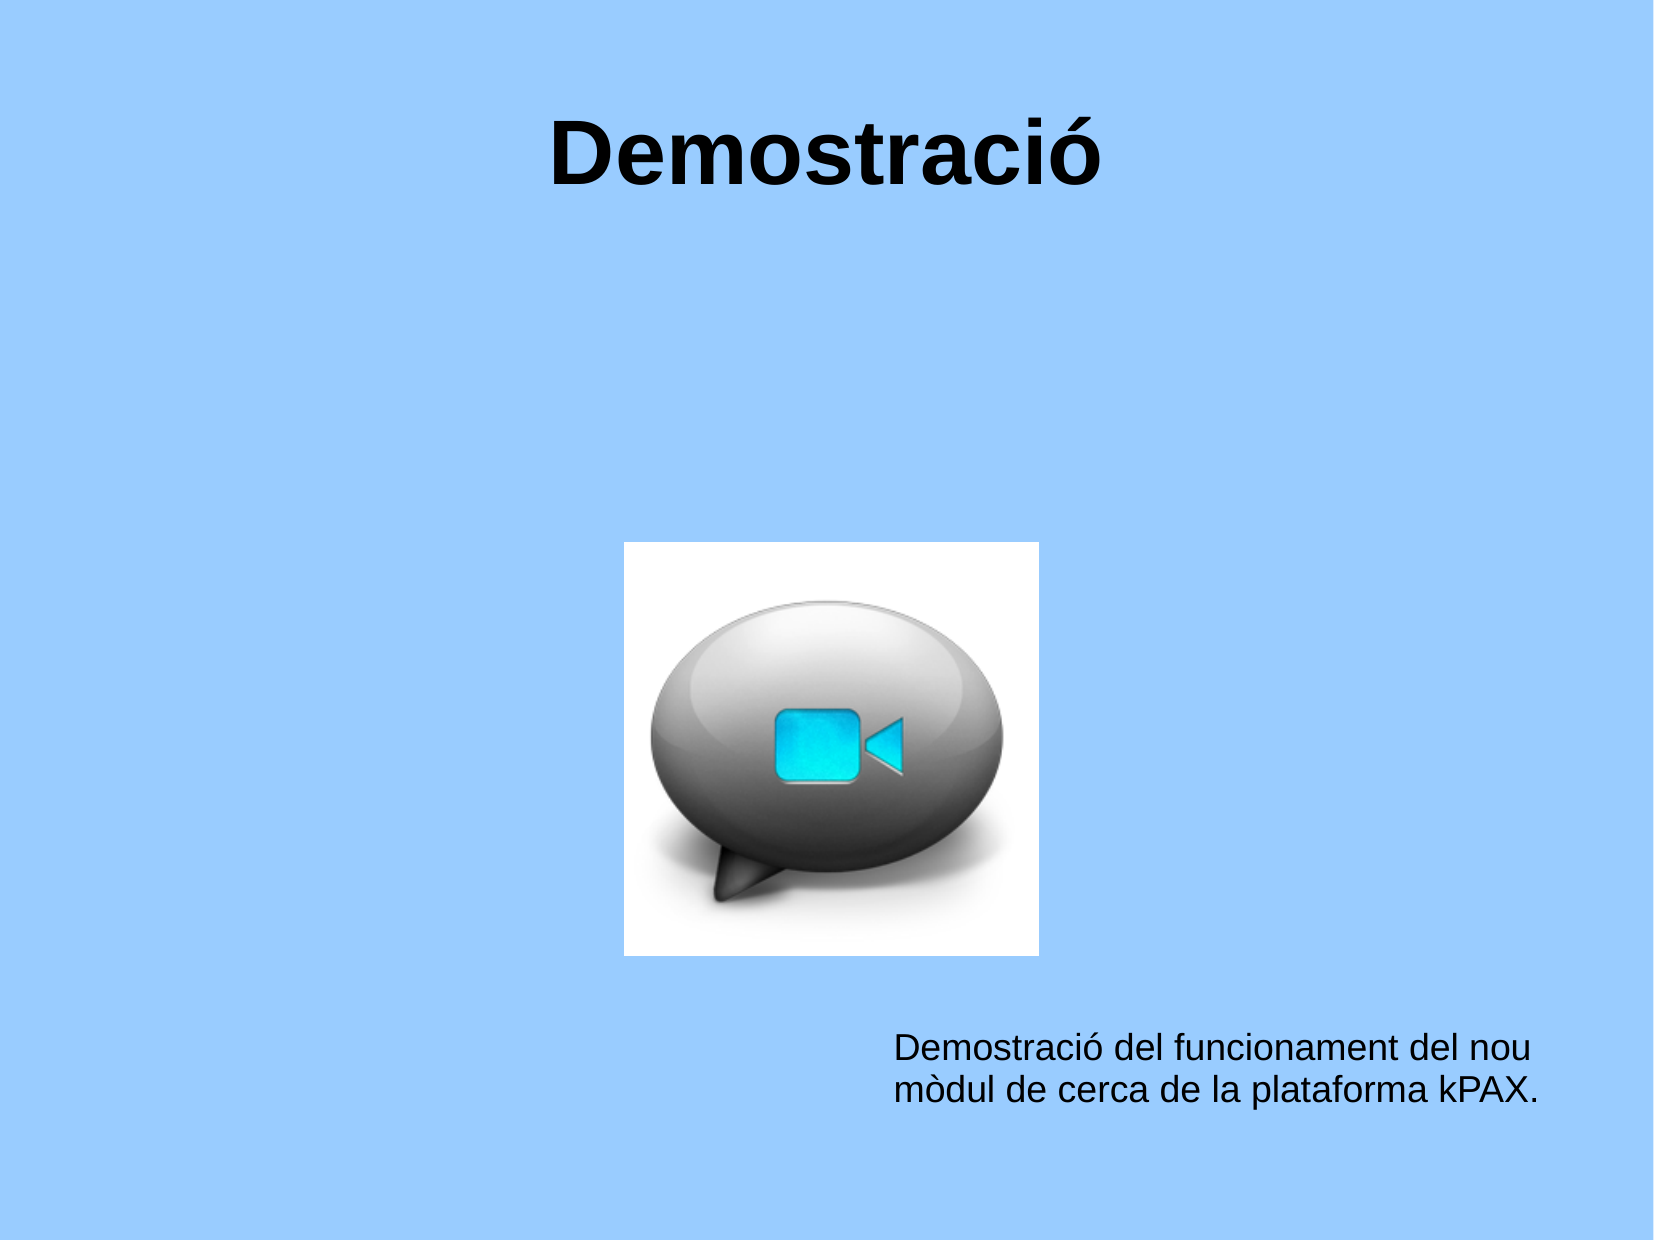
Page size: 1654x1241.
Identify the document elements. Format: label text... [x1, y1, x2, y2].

picture [624, 542, 1039, 956]
text_box Demostració del funcionament del nou mòdul de cerca de la plataforma kPAX. [878, 1019, 1558, 1119]
title Demostració [82, 49, 1571, 257]
